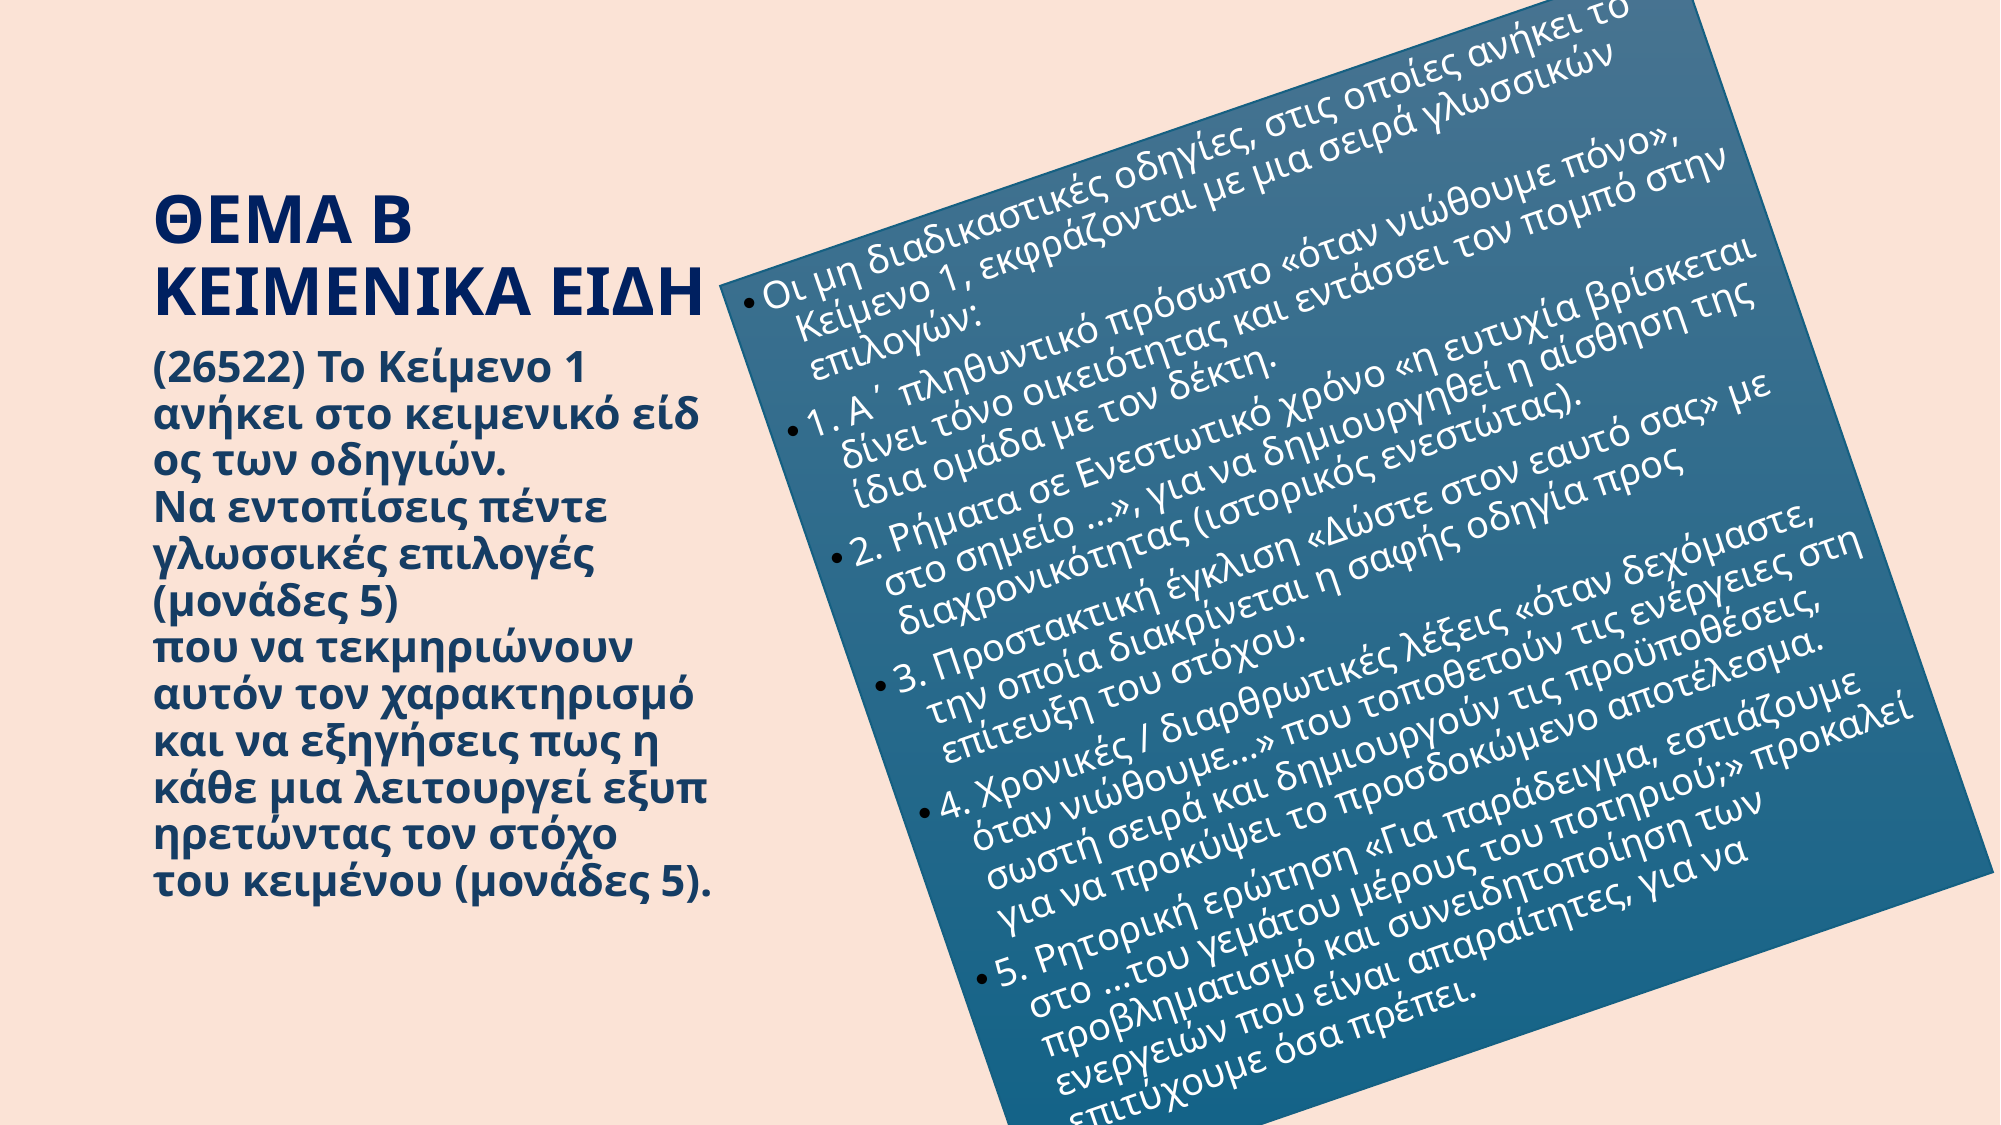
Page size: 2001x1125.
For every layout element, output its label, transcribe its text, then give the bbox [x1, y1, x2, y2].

list Οι μη διαδικαστικές οδηγίες, στις οποίες ανήκει το Κείμενο 1, εκφράζονται με μια σειρά γλωσσικών επιλογών: 1. Α΄ πληθυντικό πρόσωπο «όταν νιώθουμε πόνο», δίνει τόνο οικειότητας και εντάσσει τον πομπό στην ίδια ομάδα με τον δέκτη. 2. Ρήματα σε Ενεστωτικό χρόνο «η ευτυχία βρίσκεται στο σημείο …», για να δημιουργηθεί η αίσθηση της διαχρονικότητας (ιστορικός ενεστώτας). 3. Προστακτική έγκλιση «Δώστε στον εαυτό σας» με την οποία διακρίνεται η σαφής οδηγία προς επίτευξη του στόχου. 4. Χρονικές / διαρθρωτικές λέξεις «όταν δεχόμαστε, όταν νιώθουμε…» που τοποθετούν τις ενέργειες στη σωστή σειρά και δημιουργούν τις προϋποθέσεις, για να προκύψει το προσδοκώμενο αποτέλεσμα. 5. Ρητορική ερώτηση «Για παράδειγμα, εστιάζουμε στο …του γεμάτου μέρους του ποτηριού;» προκαλεί προβληματισμό και συνειδητοποίηση των ενεργειών που είναι απαραίτητες, για να επιτύχουμε όσα πρέπει. [720, 0, 1993, 1125]
list (26522) Το Κείμενο 1 ανήκει στο κειμενικό είδος των οδηγιών. Να εντοπίσεις πέντε γλωσσικές επιλογές (μονάδες 5) που να τεκμηριώνουν αυτόν τον χαρακτηρισμό και να εξηγήσεις πως η κάθε μια λειτουργεί εξυπηρετώντας τον στόχο του κειμένου (μονάδες 5).​ [137, 337, 731, 963]
title ΘΕΜΑ Β​ ΚΕΙΜΕΝΙΚΑ ΕΙΔΗ​ [137, 75, 783, 338]
